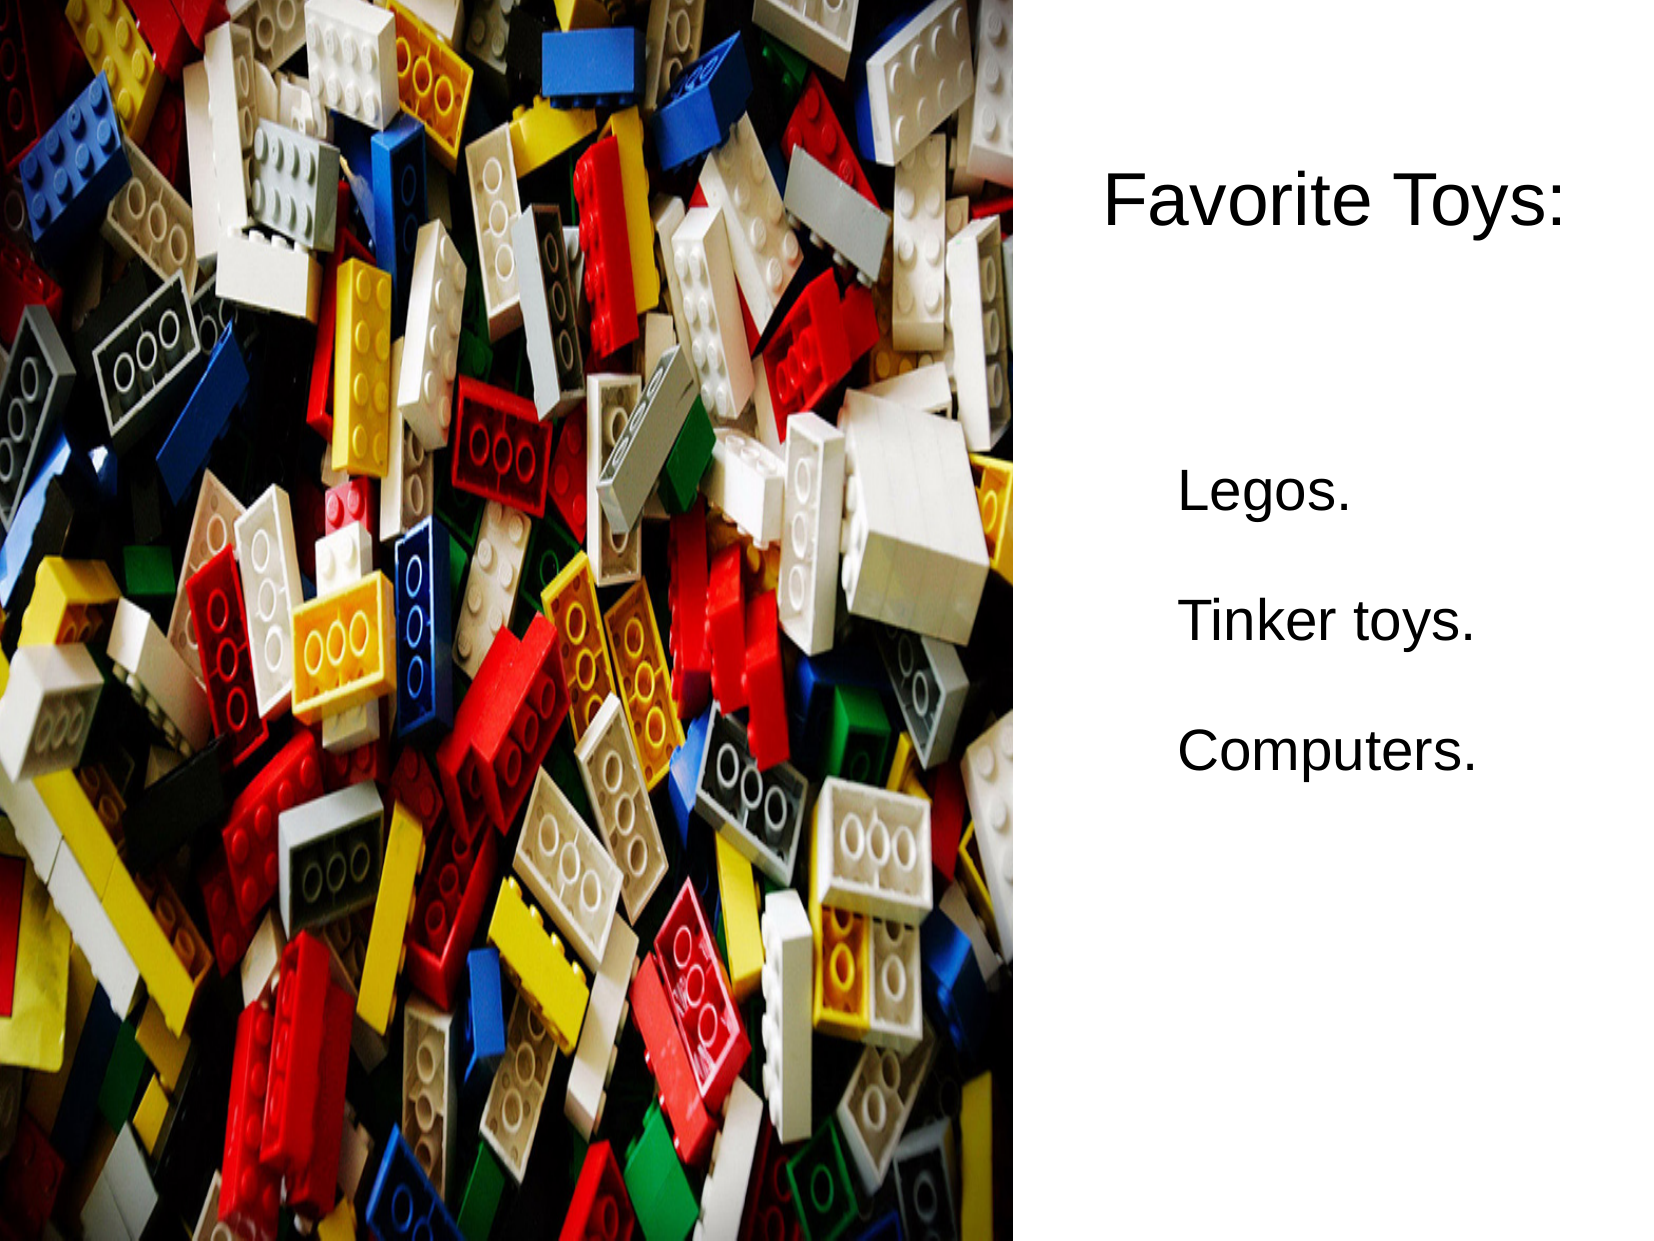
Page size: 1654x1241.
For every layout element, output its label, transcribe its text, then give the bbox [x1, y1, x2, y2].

text_box Legos. Tinker toys. Computers. [1162, 450, 1554, 1013]
picture [0, 0, 1013, 1241]
text_box Favorite Toys: [1087, 150, 1613, 301]
